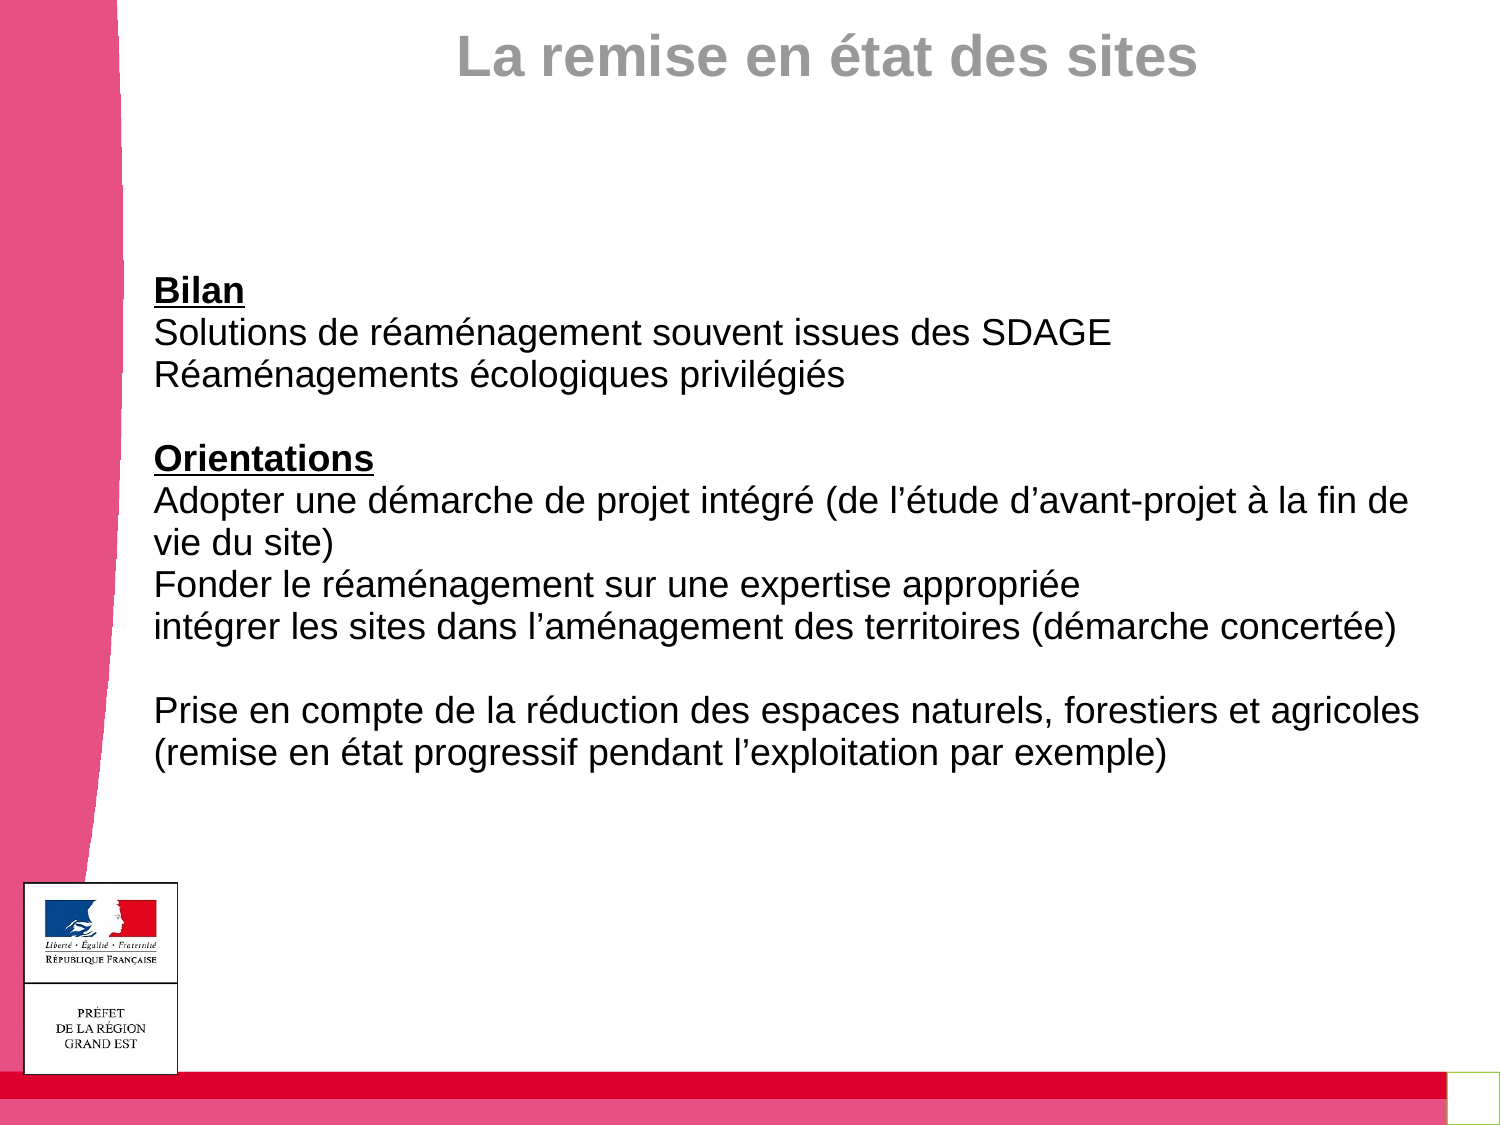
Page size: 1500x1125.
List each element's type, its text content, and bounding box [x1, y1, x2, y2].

title Bilan Solutions de réaménagement souvent issues des SDAGE Réaménagements écologiques privilégiés Orientations Adopter une démarche de projet intégré (de l’étude d’avant-projet à la fin de vie du site) Fonder le réaménagement sur une expertise appropriée intégrer les sites dans l’aménagement des territoires (démarche concertée) Prise en compte de la réduction des espaces naturels, forestiers et agricoles (remise en état progressif pendant l’exploitation par exemple) [153, 109, 1465, 934]
title La remise en état des sites [129, 7, 1500, 105]
picture [0, 0, 1500, 1125]
